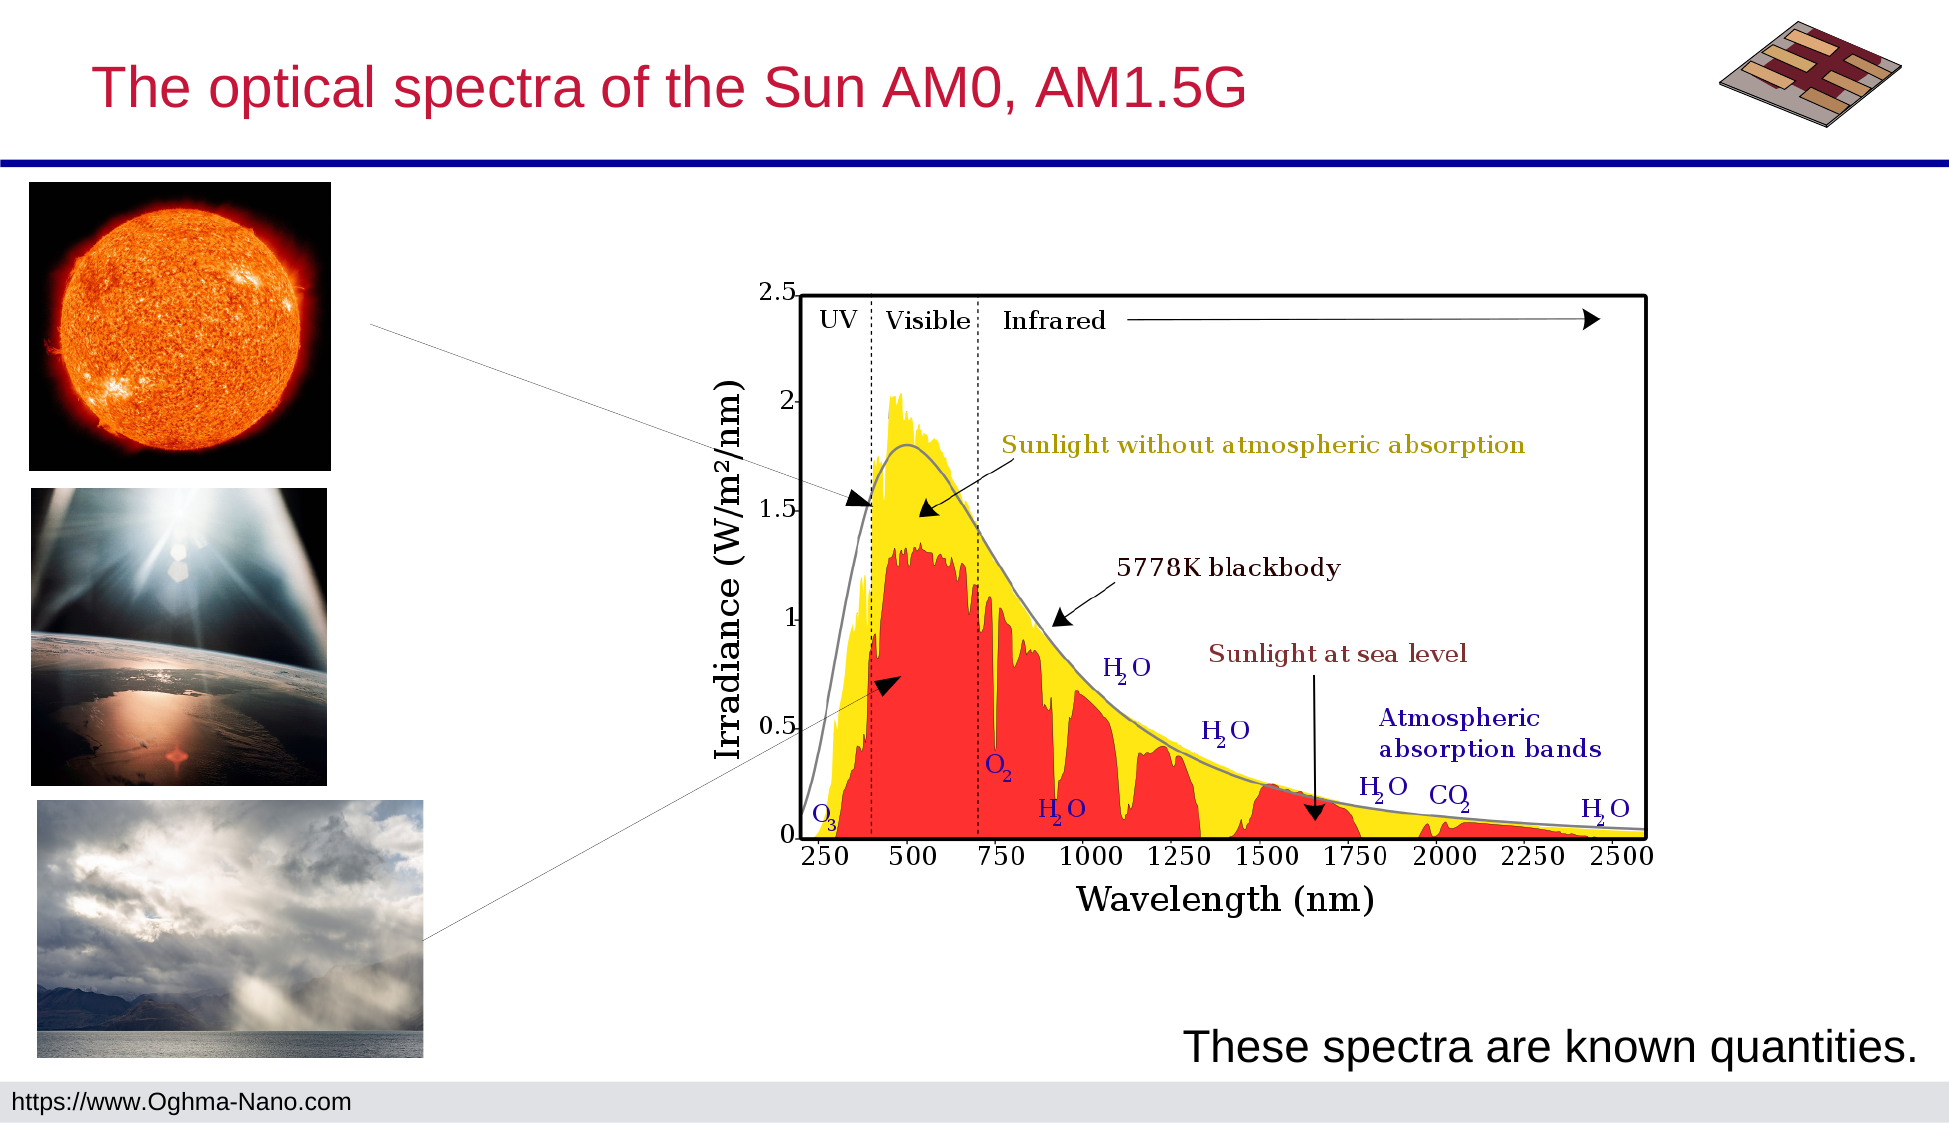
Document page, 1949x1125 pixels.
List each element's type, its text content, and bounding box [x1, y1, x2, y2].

text_box These spectra are known quantities. [1167, 1009, 1949, 1125]
title The optical spectra of the Sun AM0, AM1.5G [76, 34, 1685, 140]
picture [31, 488, 327, 787]
picture [29, 182, 331, 471]
picture [37, 800, 424, 1058]
picture [672, 277, 1664, 940]
